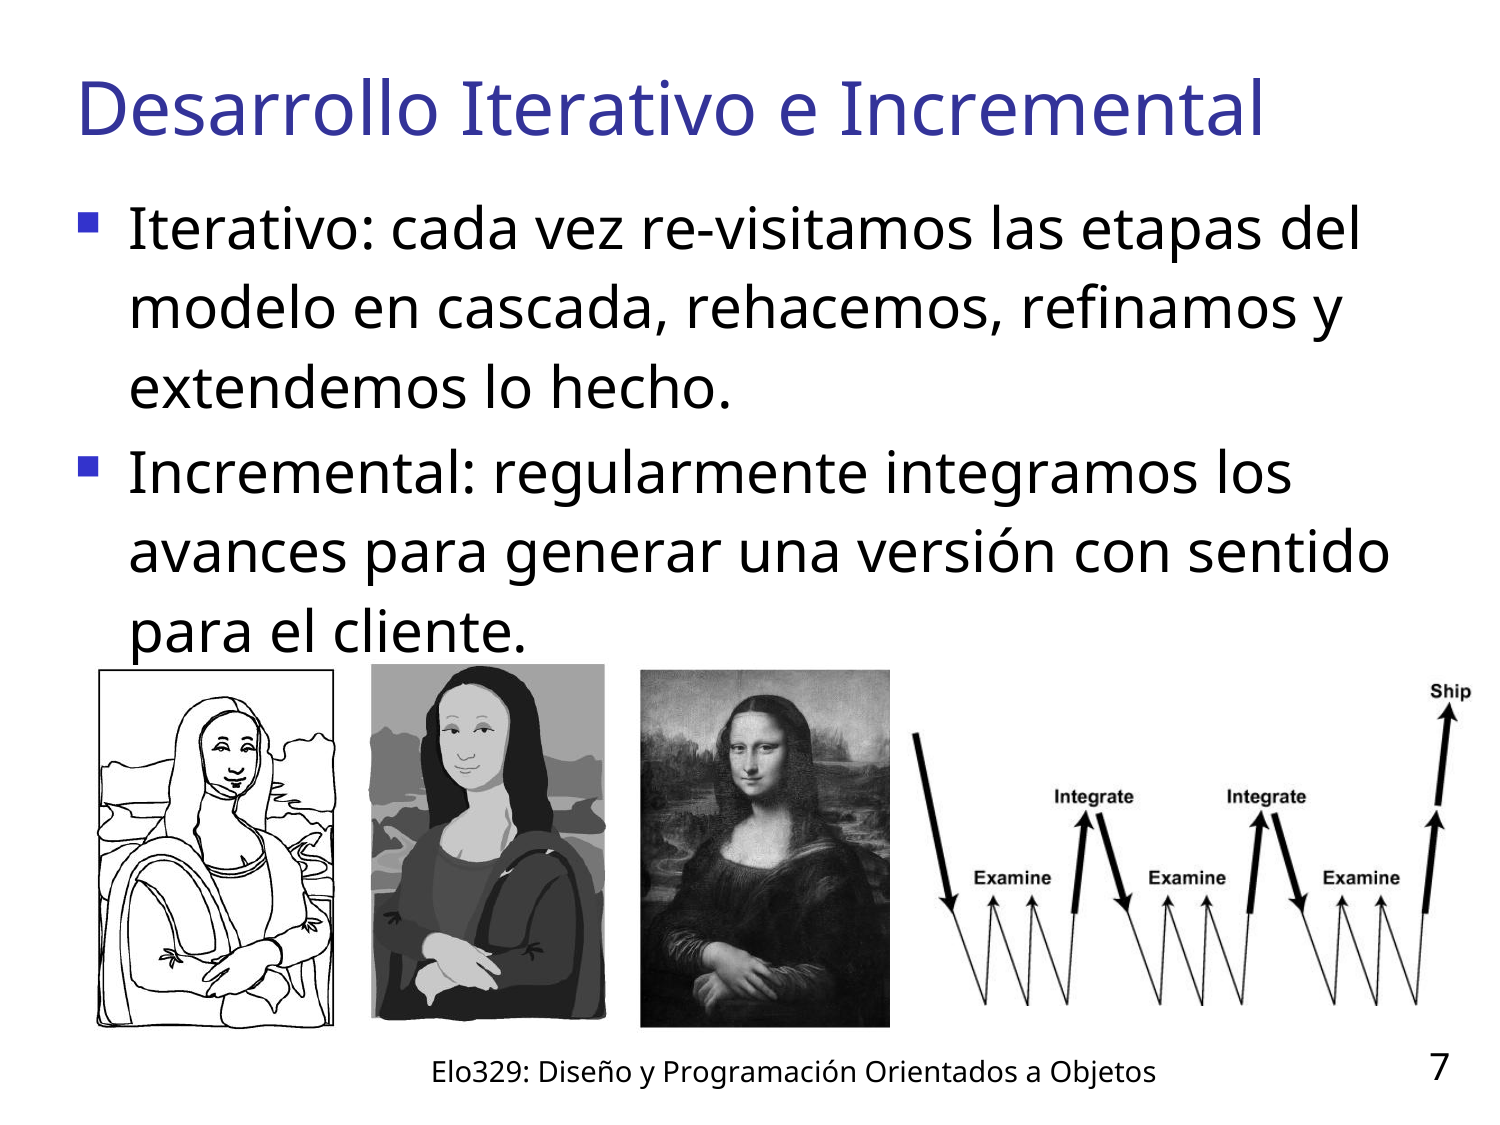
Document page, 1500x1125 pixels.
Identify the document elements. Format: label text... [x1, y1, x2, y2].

title Desarrollo Iterativo e Incremental [75, 32, 1426, 181]
picture [636, 663, 890, 1039]
picture [898, 675, 1487, 1006]
picture [94, 665, 337, 1041]
list Iterativo: cada vez re-visitamos las etapas del modelo en cascada, rehacemos, refinamos y extendemos lo hecho. Incremental: regularmente integramos los avances para generar una versión con sentido para el cliente. [75, 187, 1398, 649]
picture [368, 658, 609, 1034]
